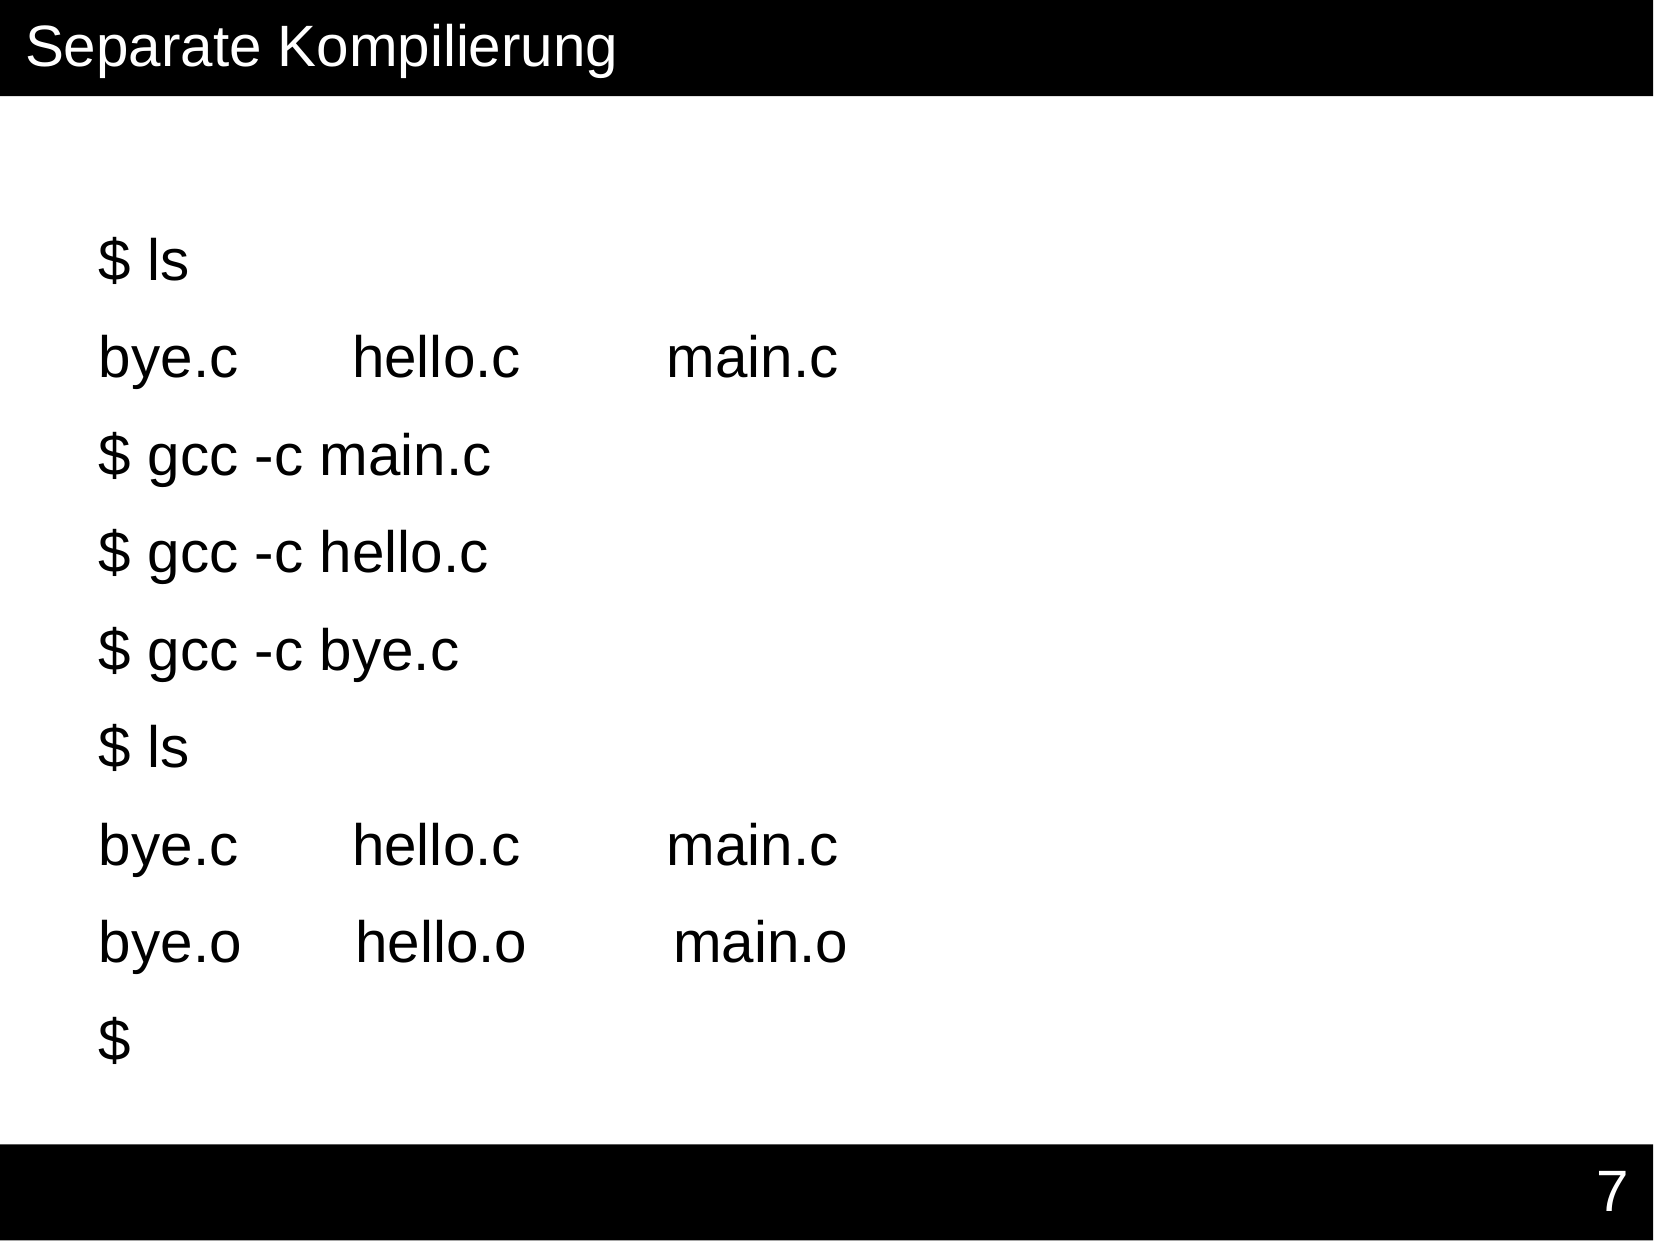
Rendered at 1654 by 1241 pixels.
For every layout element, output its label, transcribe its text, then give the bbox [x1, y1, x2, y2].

text_box Separate Kompilierung [10, 6, 1222, 94]
text_box $ ls bye.c hello.c main.c $ gcc -c main.c $ gcc -c hello.c $ gcc -c bye.c $ ls bye.c hello.c main.c bye.o hello.o main.o $ [84, 187, 1653, 1146]
